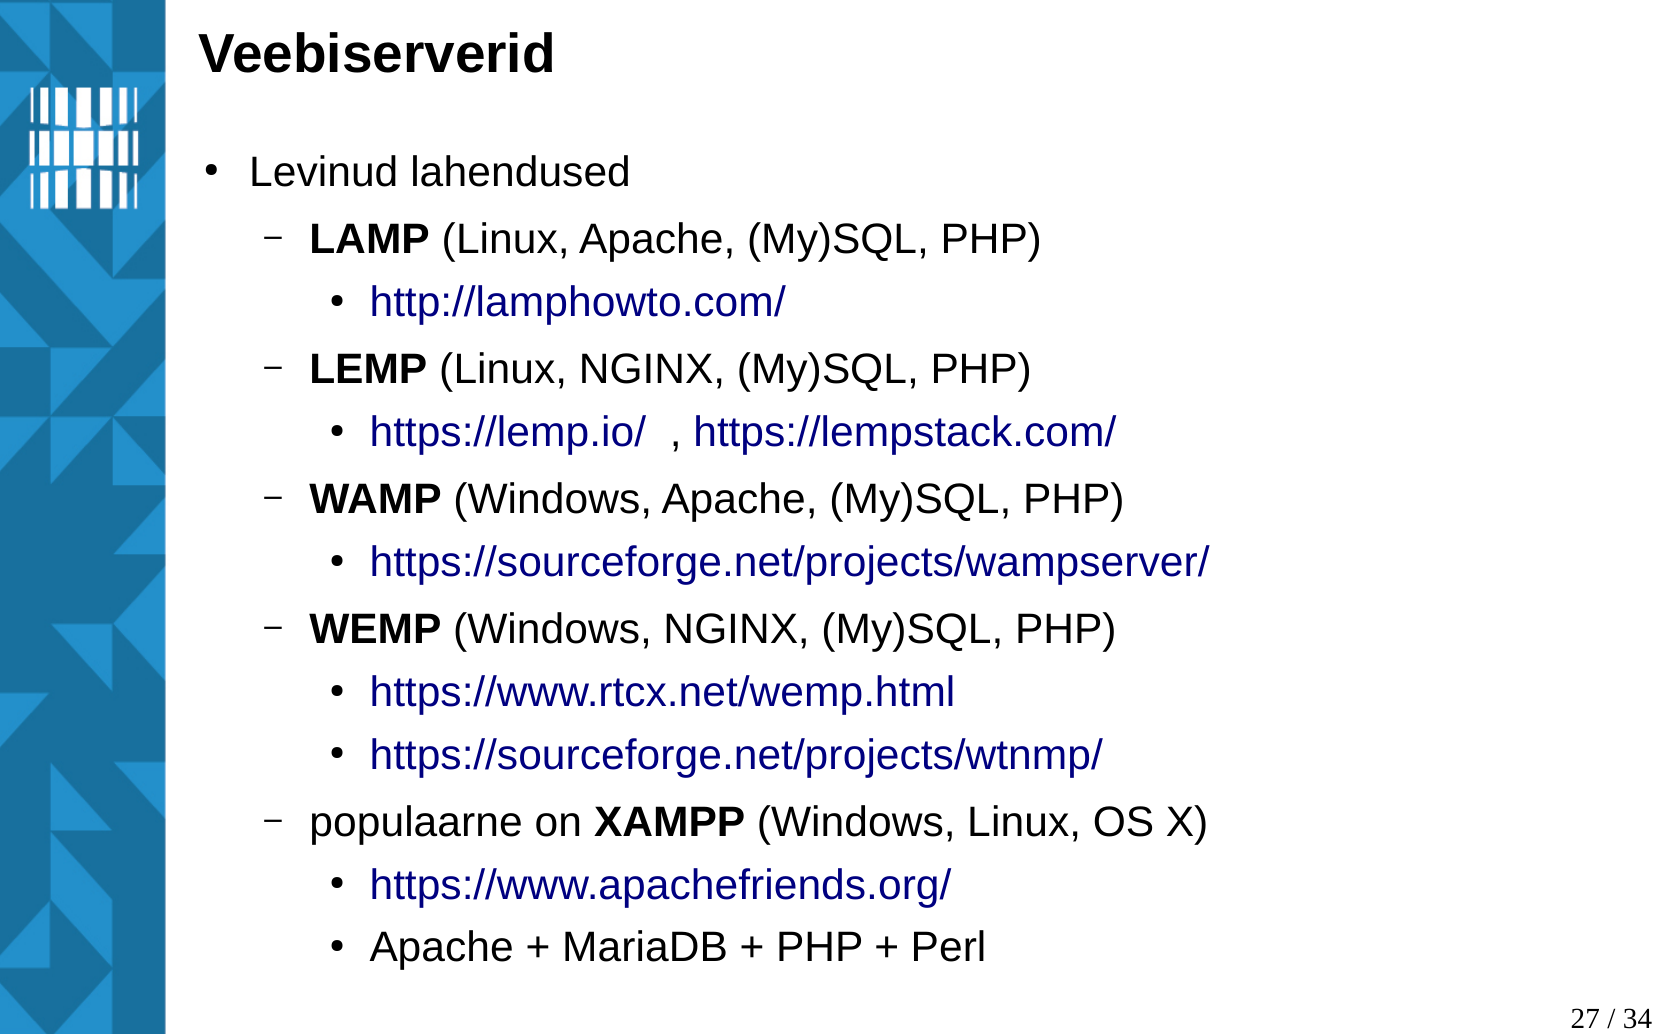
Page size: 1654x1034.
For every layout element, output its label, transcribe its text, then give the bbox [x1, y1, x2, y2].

list Levinud lahendused LAMP (Linux, Apache, (My)SQL, PHP) http://lamphowto.com/ LEMP (Linux, NGINX, (My)SQL, PHP) https://lemp.io/ , https://lempstack.com/ WAMP (Windows, Apache, (My)SQL, PHP) https://sourceforge.net/projects/wampserver/ WEMP (Windows, NGINX, (My)SQL, PHP) https://www.rtcx.net/wemp.html https://sourceforge.net/projects/wtnmp/ populaarne on XAMPP (Windows, Linux, OS X) https://www.apachefriends.org/ Apache + MariaDB + PHP + Perl [188, 147, 1645, 975]
title Veebiserverid [198, 11, 1554, 95]
